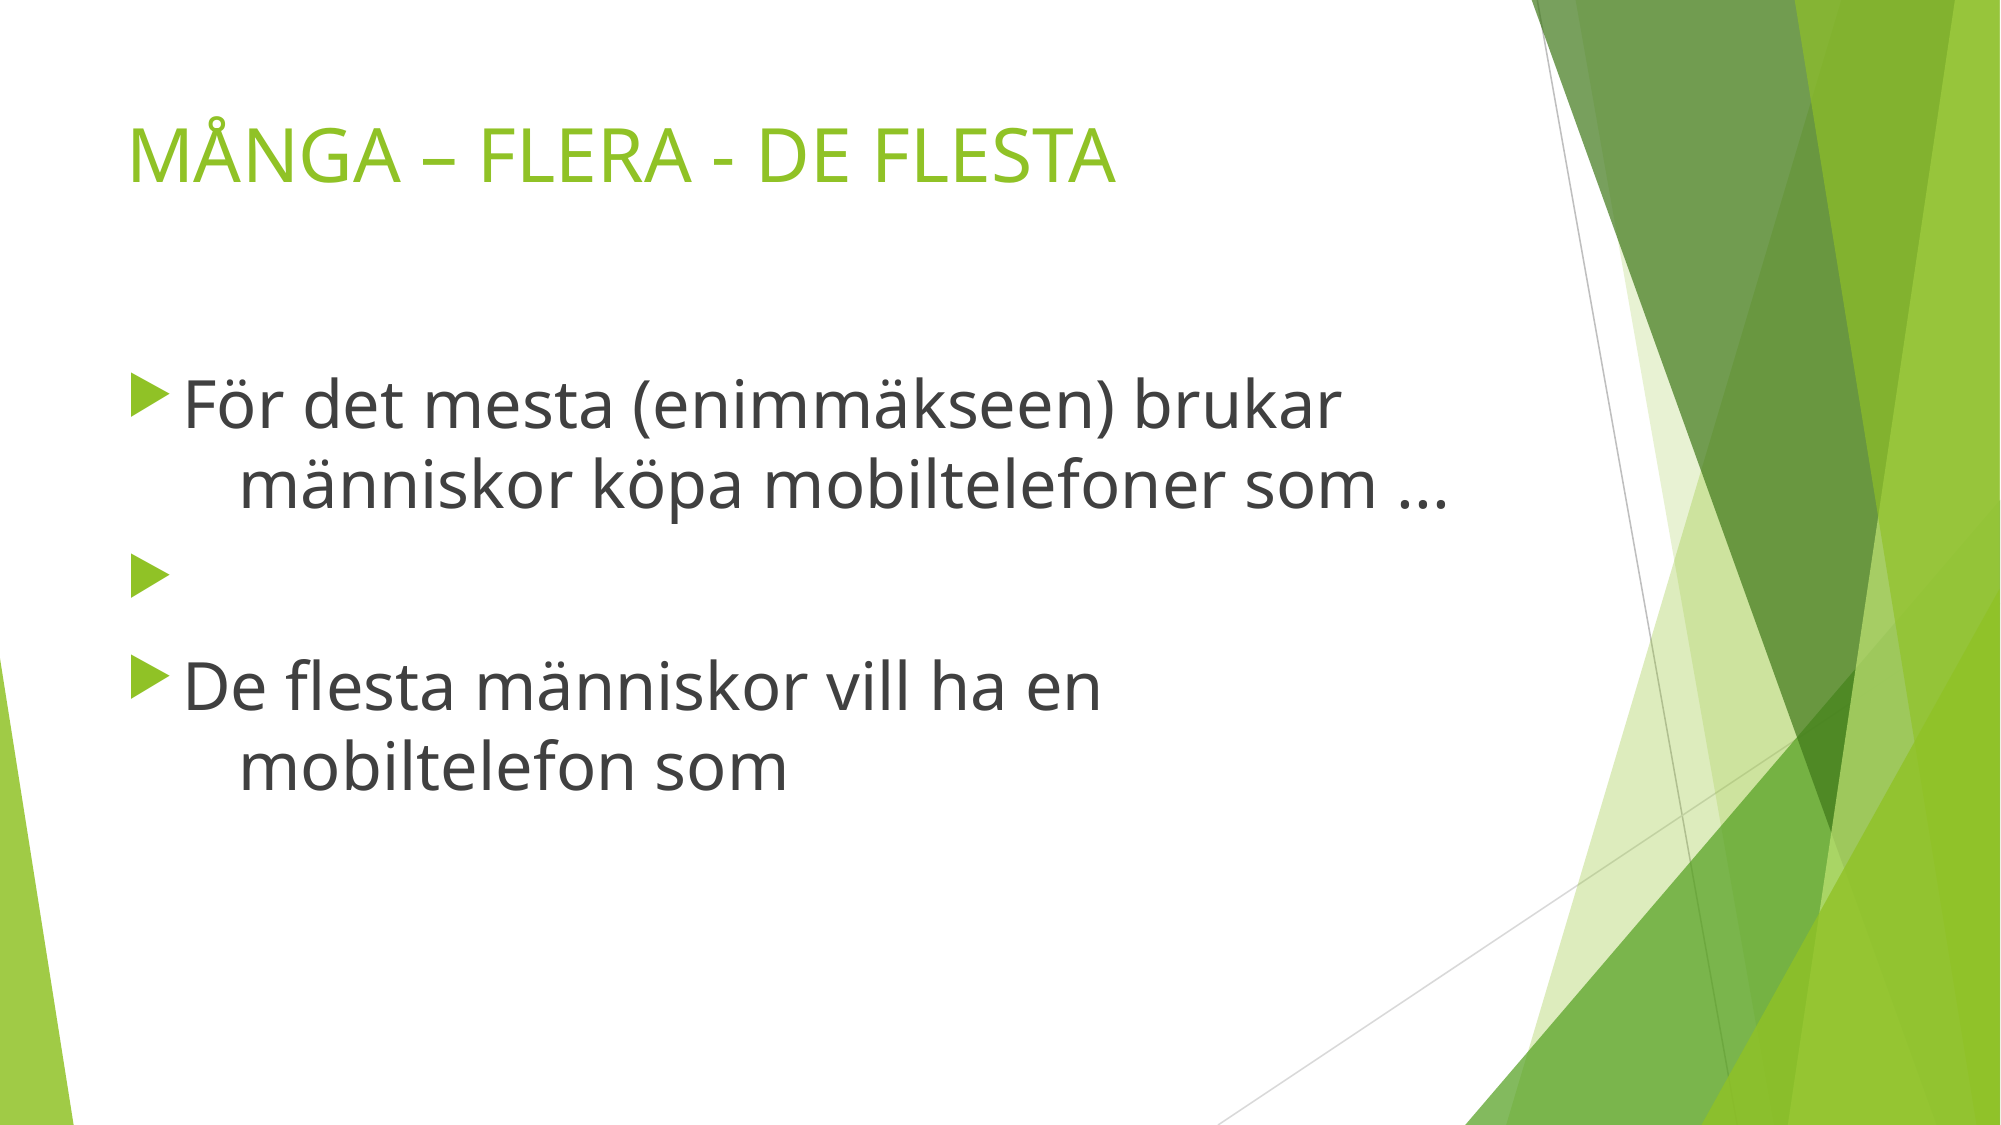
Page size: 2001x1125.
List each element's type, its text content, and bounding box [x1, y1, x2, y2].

title MÅNGA – FLERA - DE FLESTA [111, 99, 1522, 317]
list För det mesta (enimmäkseen) brukar människor köpa mobiltelefoner som ... De flesta människor vill ha en mobiltelefon som [111, 354, 1522, 992]
